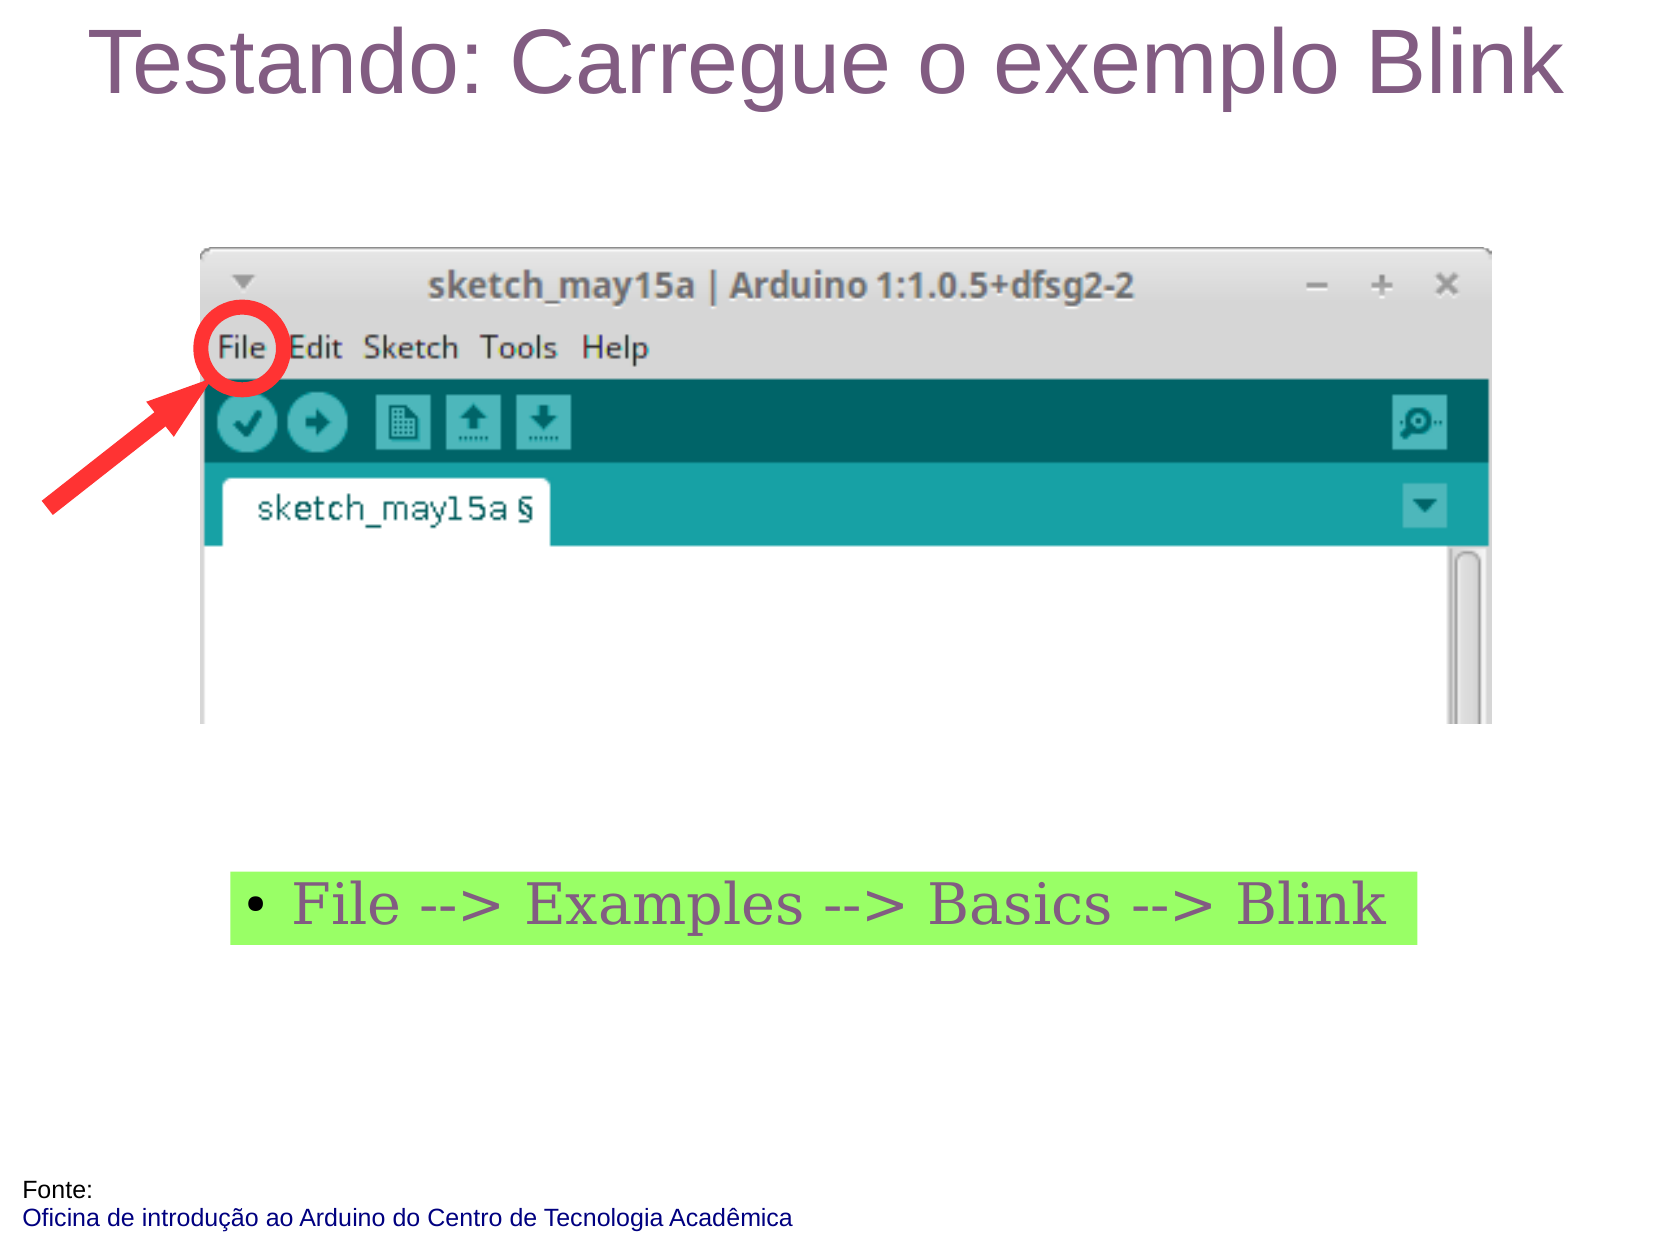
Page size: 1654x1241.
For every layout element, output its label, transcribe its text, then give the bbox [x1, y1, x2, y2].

list File --> Examples --> Basics --> Blink [230, 871, 1418, 945]
title Testando: Carregue o exemplo Blink [35, 0, 1619, 166]
picture [209, 315, 275, 382]
picture [200, 247, 1492, 724]
text_box Fonte: Oficina de introdução ao Arduino do Centro de Tecnologia Acadêmica [7, 1168, 1484, 1240]
